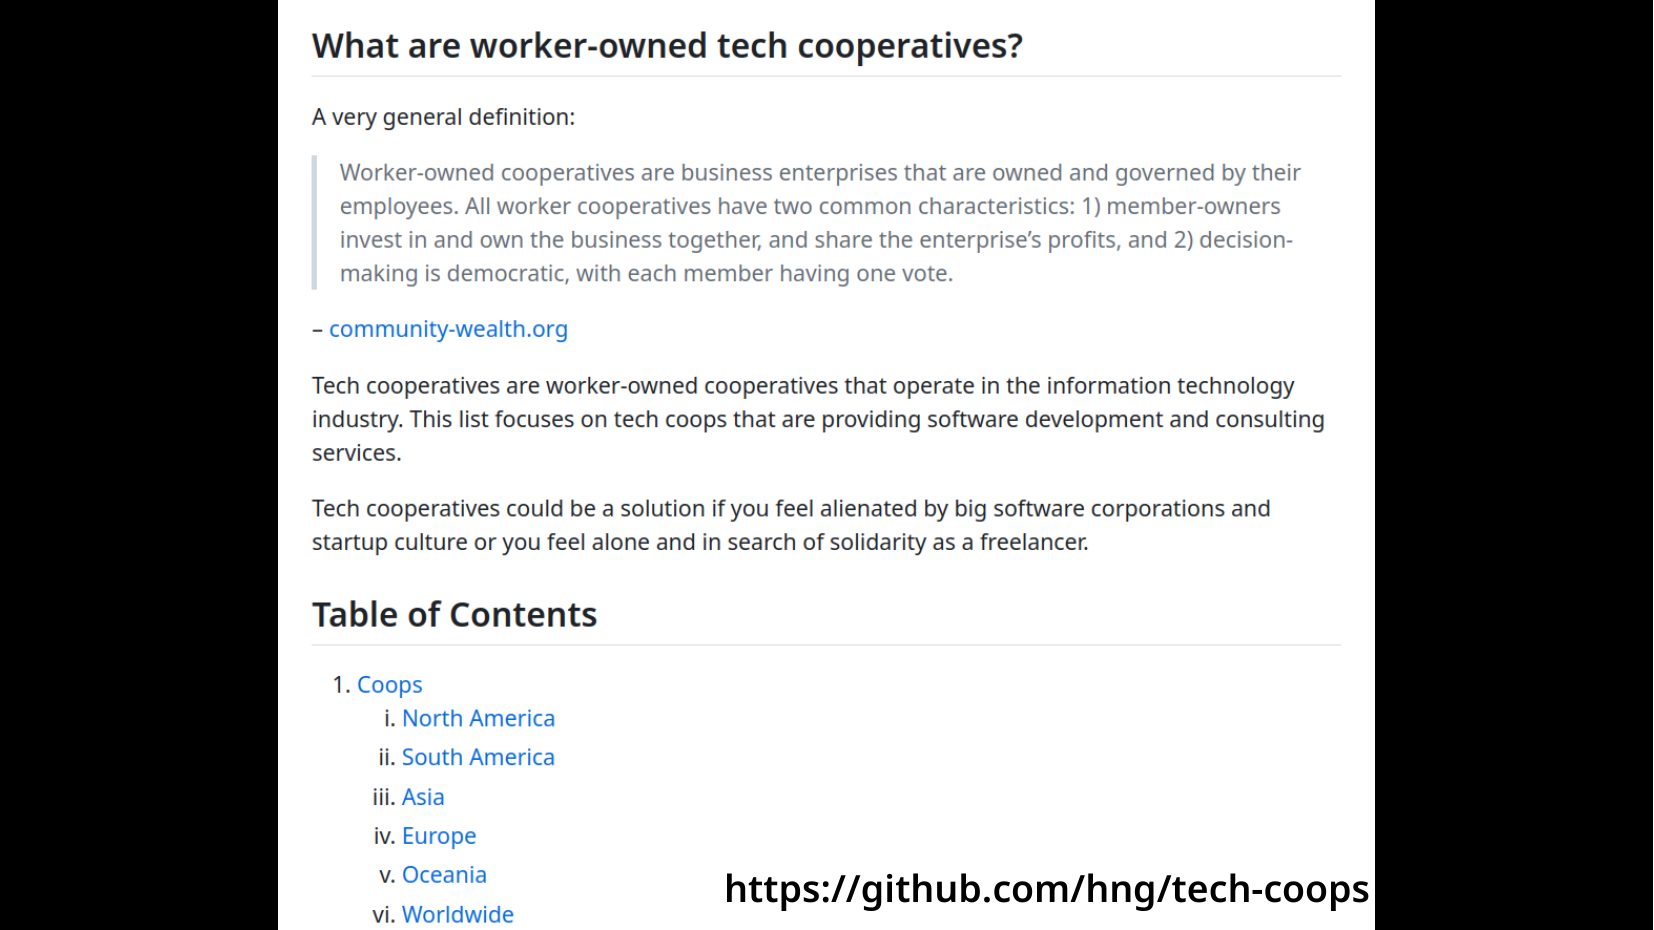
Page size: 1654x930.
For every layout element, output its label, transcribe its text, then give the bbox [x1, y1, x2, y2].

text_box https://github.com/hng/tech-coops [15, 855, 1636, 930]
picture [278, 0, 1375, 855]
